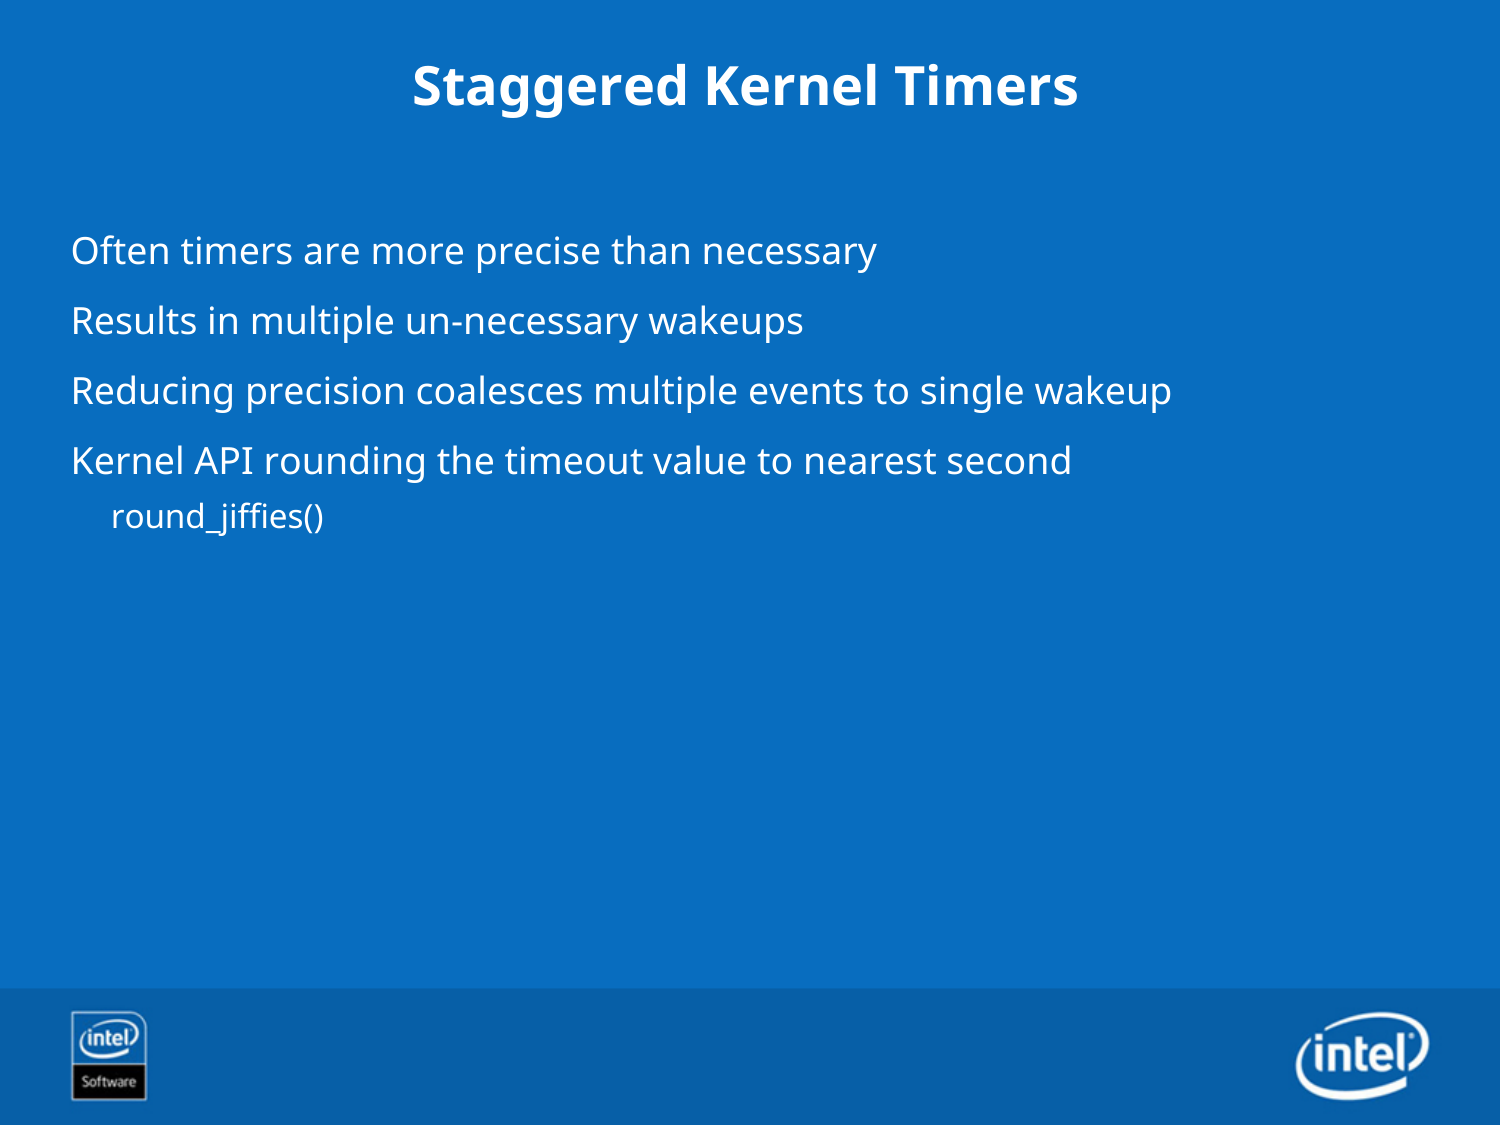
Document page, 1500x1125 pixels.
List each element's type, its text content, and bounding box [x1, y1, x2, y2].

picture [0, 0, 1500, 1125]
title Staggered Kernel Timers [70, 47, 1422, 194]
list Often timers are more precise than necessary Results in multiple un-necessary wakeups Reducing precision coalesces multiple events to single wakeup Kernel API rounding the timeout value to nearest second round_jiffies() [70, 224, 1423, 951]
